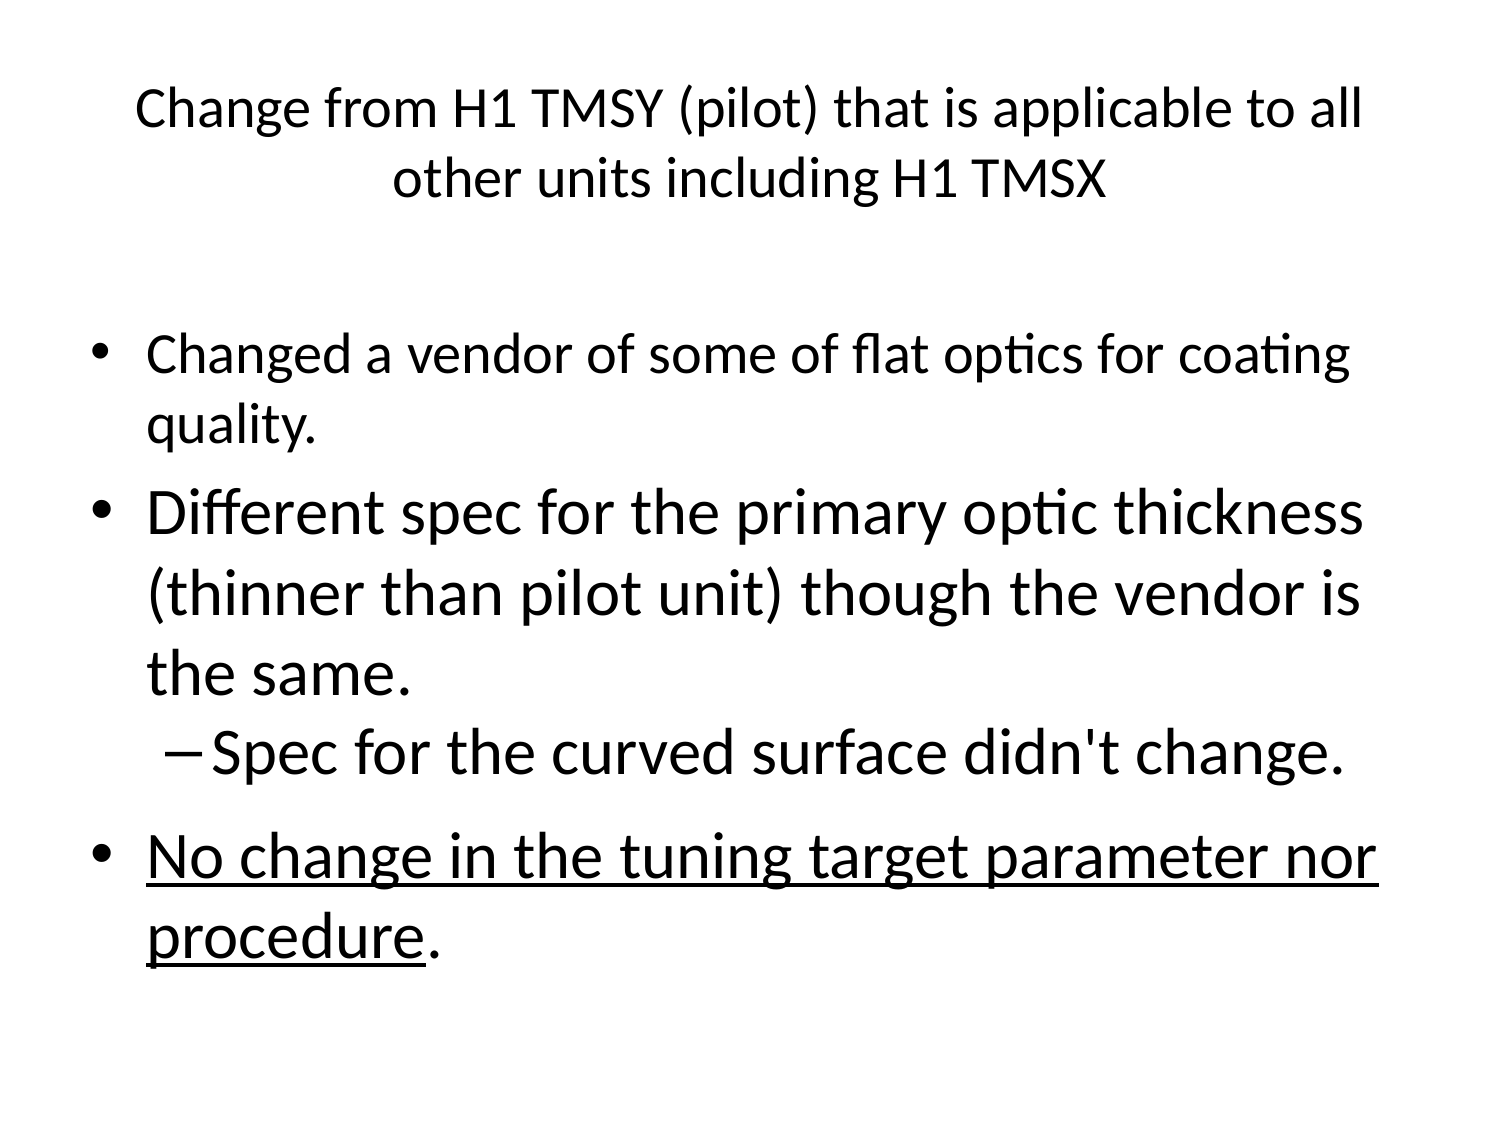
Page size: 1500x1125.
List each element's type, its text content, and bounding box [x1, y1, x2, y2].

title Change from H1 TMSY (pilot) that is applicable to all other units including H1 TMSX [75, 45, 1425, 233]
list Changed a vendor of some of flat optics for coating quality. Different spec for the primary optic thickness (thinner than pilot unit) though the vendor is the same. Spec for the curved surface didn't change. No change in the tuning target parameter nor procedure. [75, 307, 1425, 1051]
